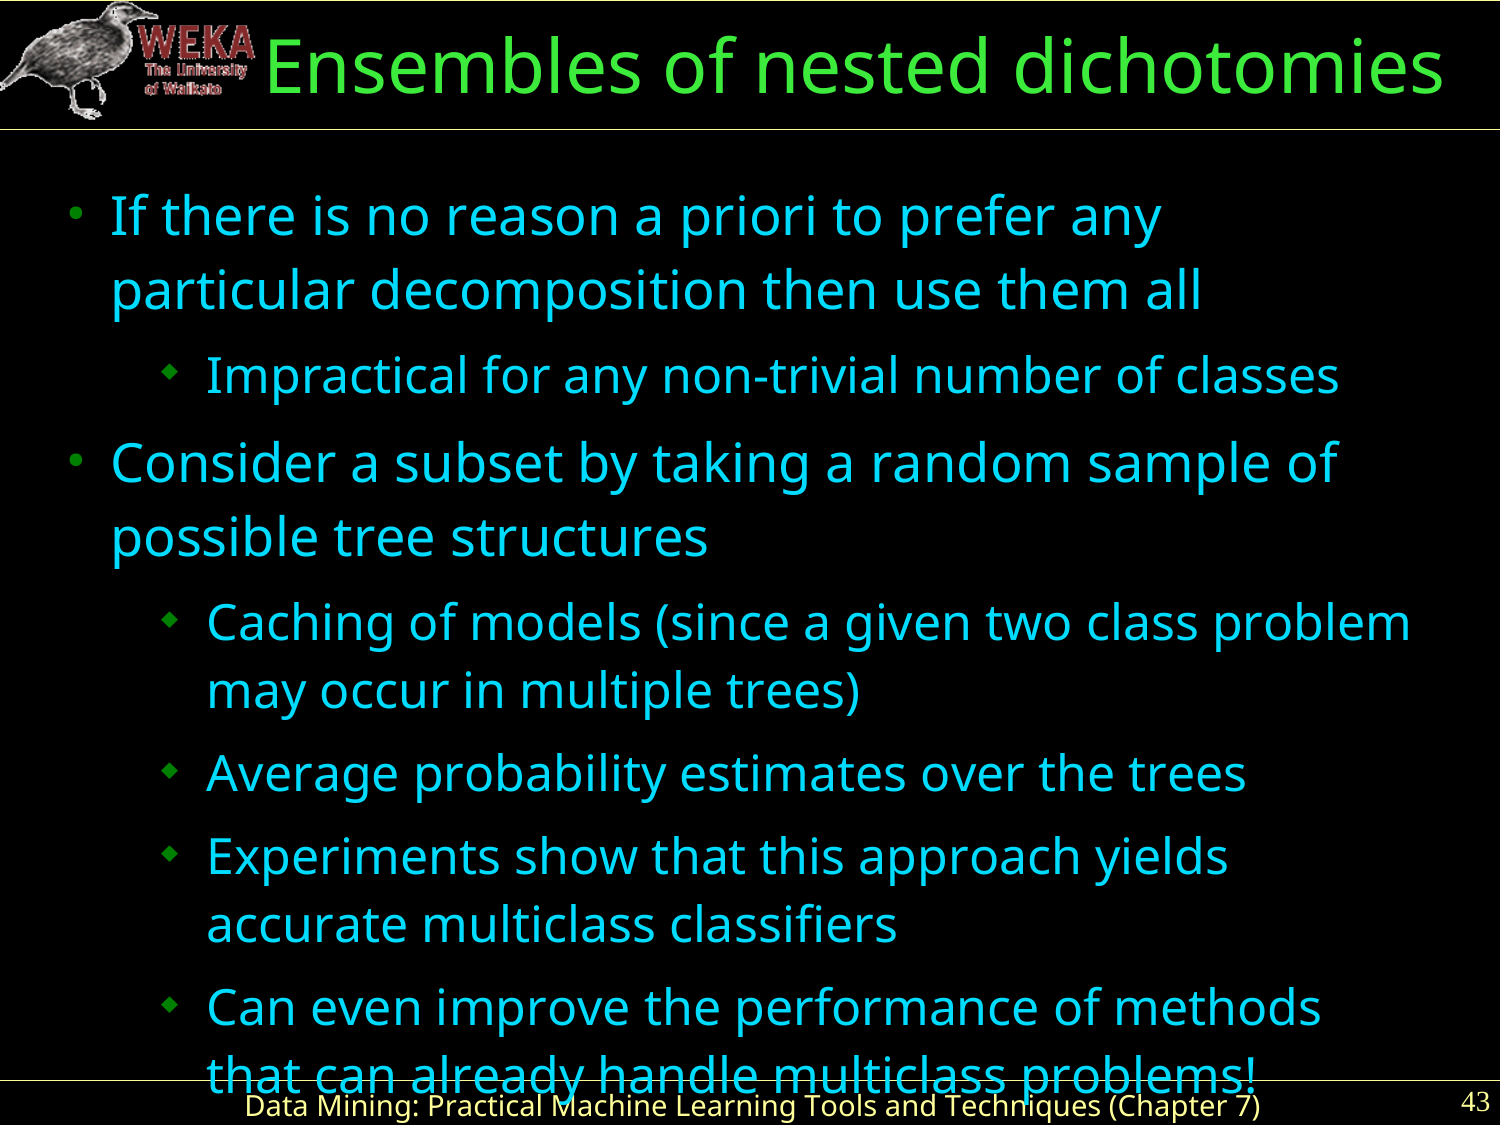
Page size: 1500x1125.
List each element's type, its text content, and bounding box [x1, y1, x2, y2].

title Ensembles of nested dichotomies [263, 0, 1500, 159]
picture [0, 1, 263, 129]
list If there is no reason a priori to prefer any particular decomposition then use them all Impractical for any non-trivial number of classes Consider a subset by taking a random sample of possible tree structures Caching of models (since a given two class problem may occur in multiple trees) Average probability estimates over the trees Experiments show that this approach yields accurate multiclass classifiers Can even improve the performance of methods that can already handle multiclass problems! [67, 177, 1418, 1093]
